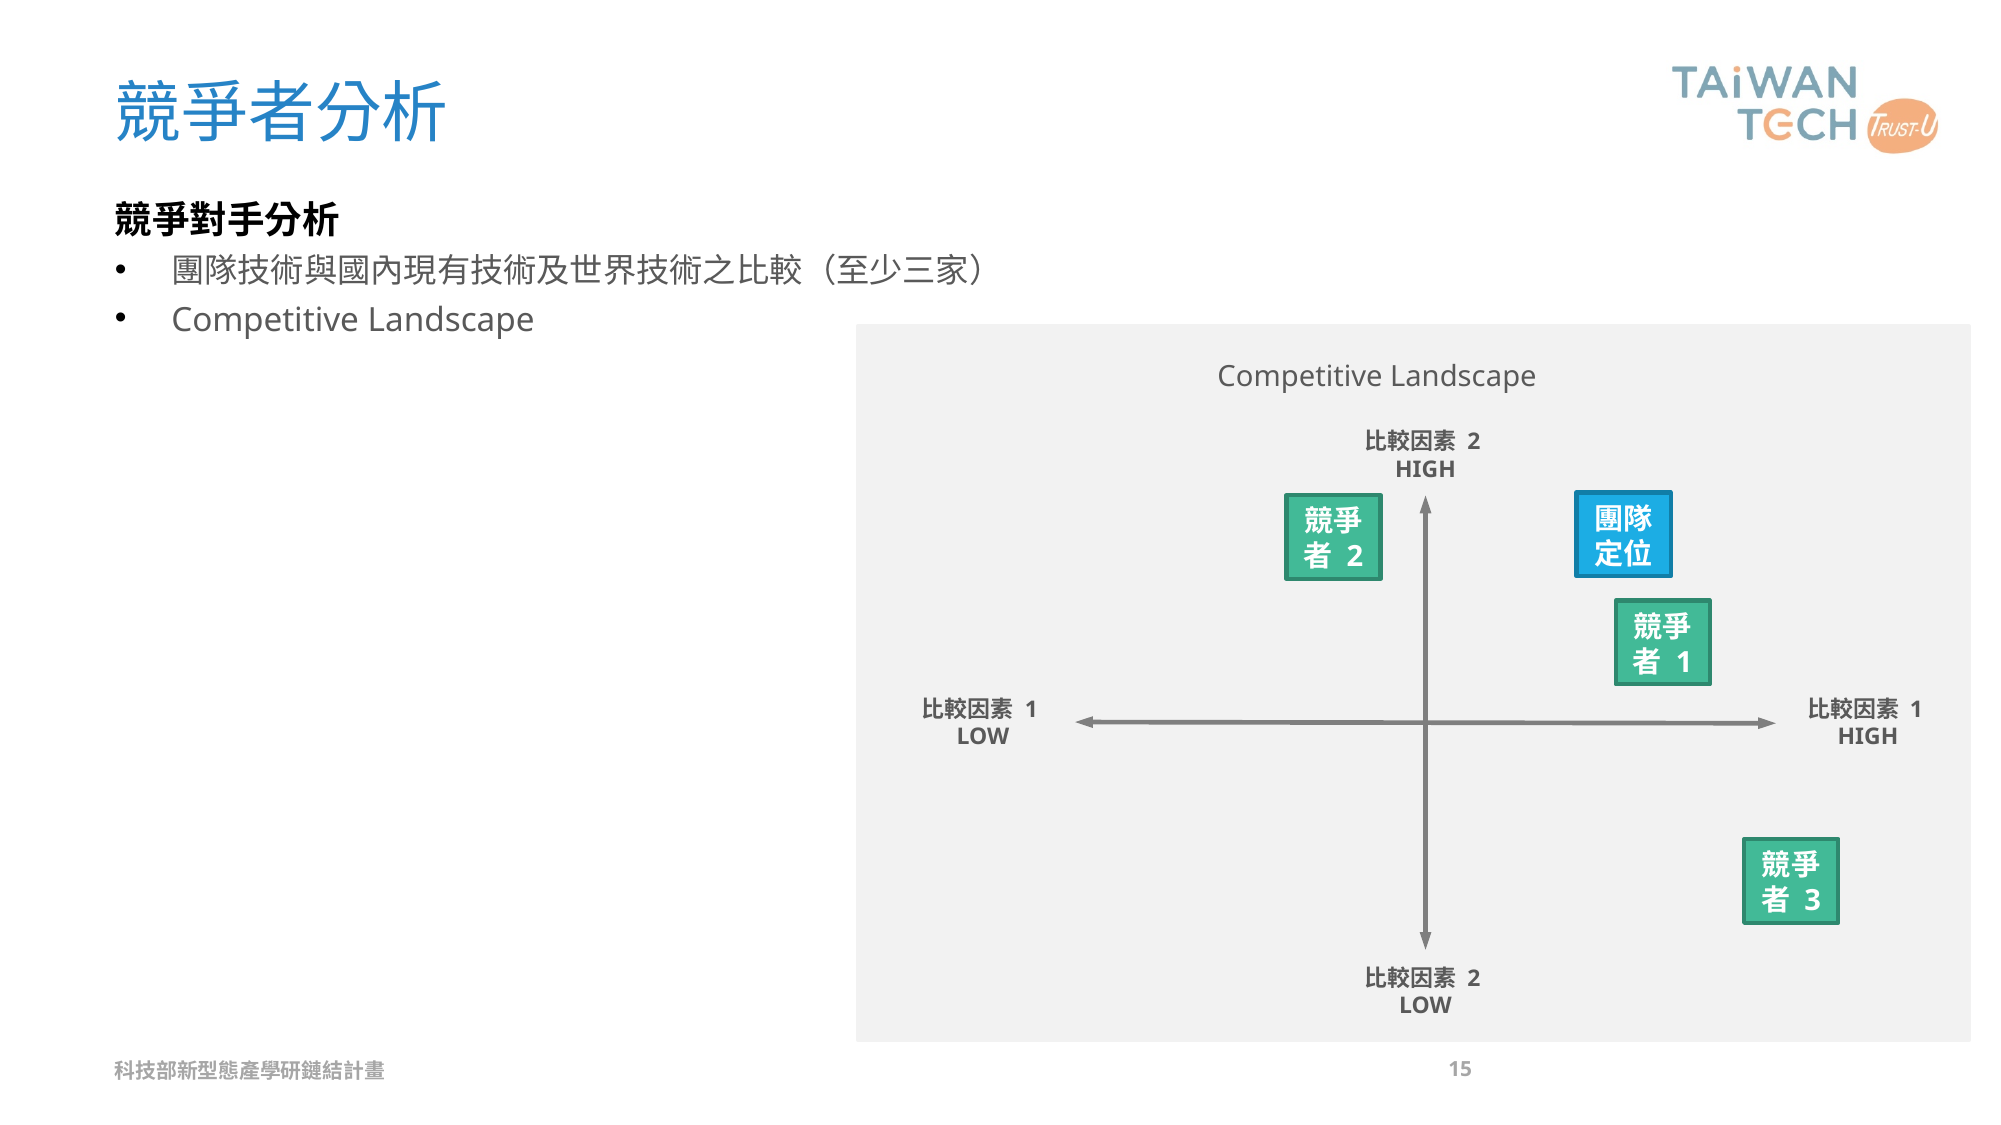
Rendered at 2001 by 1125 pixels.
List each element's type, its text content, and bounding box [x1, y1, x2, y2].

text_box 比較因素 1 LOW [906, 686, 1060, 758]
text_box 團隊定位 [1577, 493, 1671, 576]
text_box 比較因素 1 HIGH [1791, 686, 1945, 758]
text_box 14 [1433, 1040, 1900, 1101]
text_box Competitive Landscape [1202, 349, 1617, 401]
text_box 科技部新型態產學研鏈結計畫 [99, 1040, 567, 1101]
title 競爭者分析 [99, 45, 1900, 174]
text_box 競爭者 3 [1744, 839, 1838, 923]
text_box 比較因素 2 LOW [1348, 955, 1503, 1027]
text_box 比較因素 2 HIGH [1348, 419, 1503, 490]
text_box 競爭者 2 [1287, 495, 1381, 579]
list 競爭對手分析 團隊技術與國內現有技術及世界技術之比較（至少三家） Competitive Landscape [99, 188, 1900, 1024]
text_box [858, 326, 1969, 1040]
text_box 競爭者 1 [1616, 601, 1710, 684]
